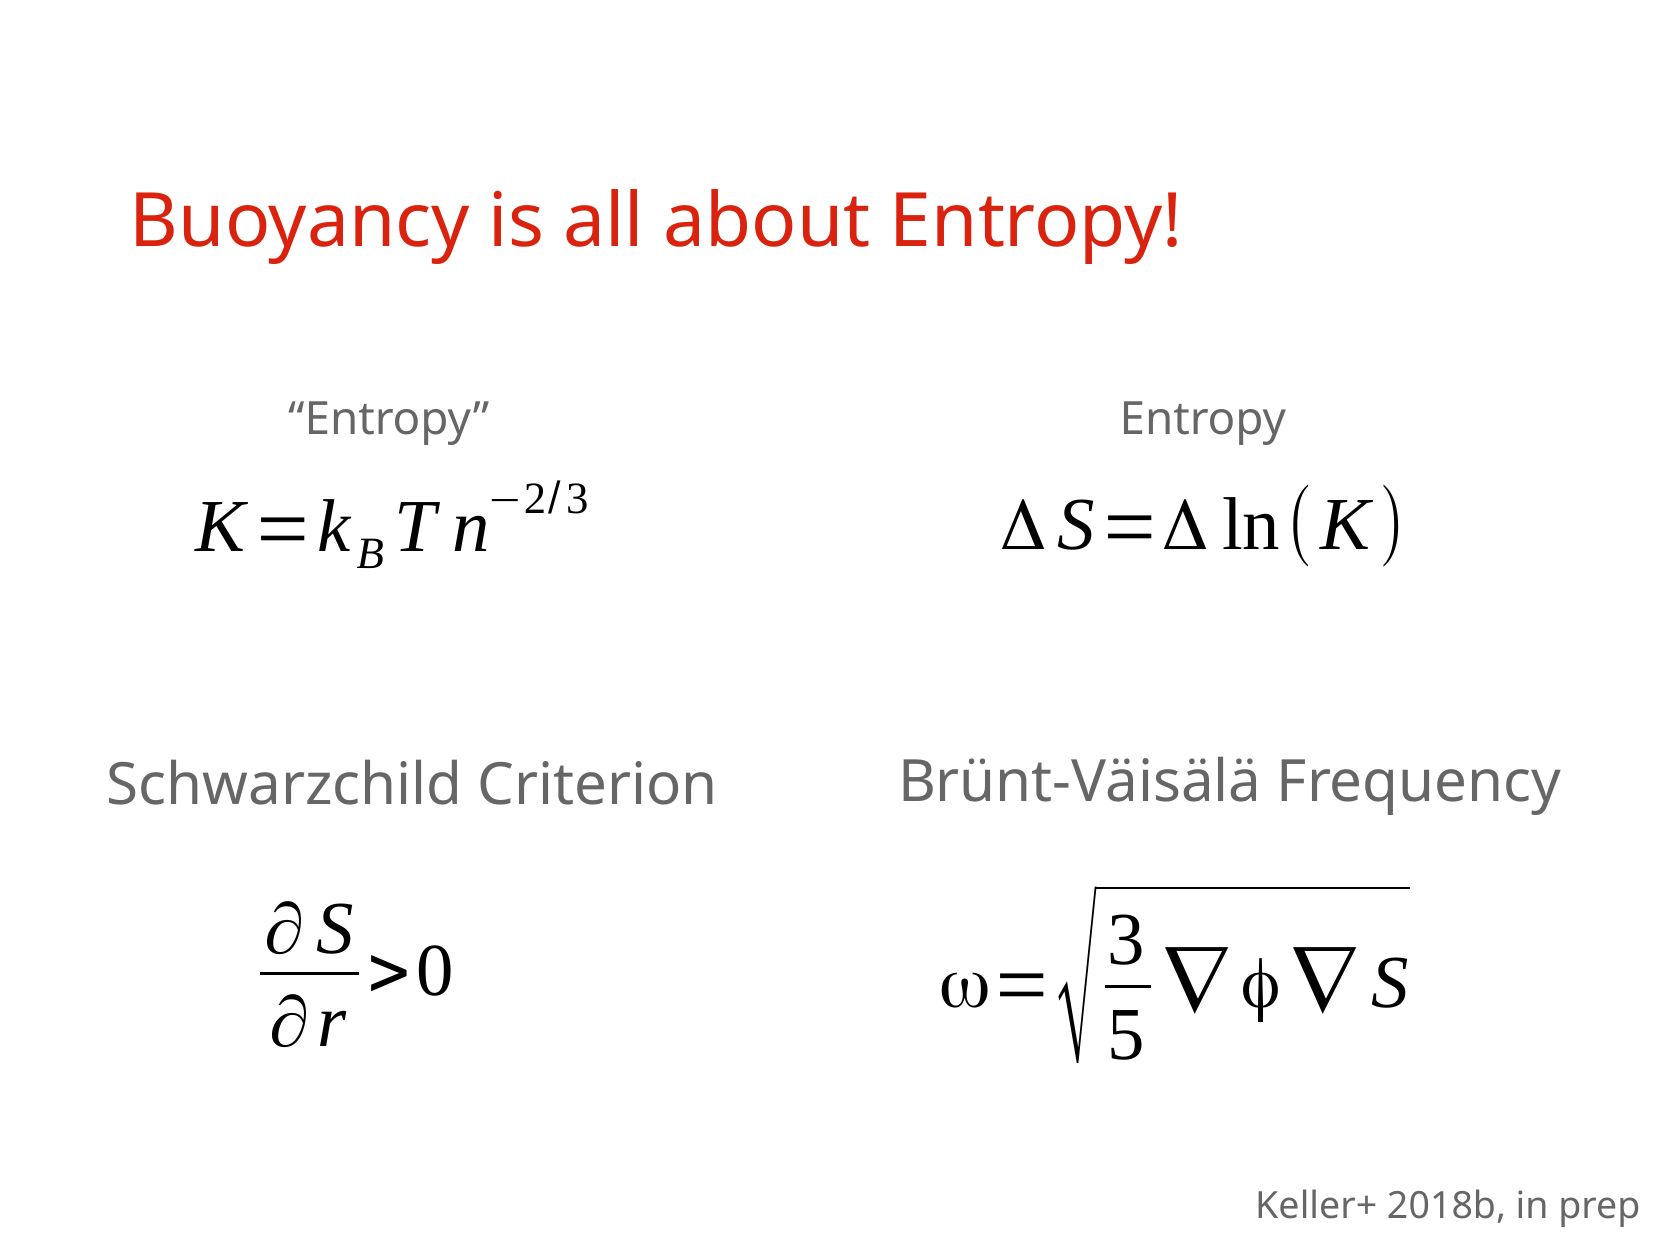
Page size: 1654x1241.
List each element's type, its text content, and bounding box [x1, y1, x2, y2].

text_box Brünt-Väisälä Frequency [883, 732, 1551, 813]
title Buoyancy is all about Entropy! [129, 153, 1518, 281]
text_box Keller+ 2018b, in prep [1240, 1171, 1644, 1229]
chart [992, 480, 1412, 571]
chart [250, 885, 461, 1063]
text_box “Entropy” [273, 377, 506, 445]
chart [184, 473, 595, 578]
chart [931, 883, 1418, 1075]
text_box Schwarzchild Criterion [92, 734, 709, 815]
text_box Entropy [1104, 377, 1300, 445]
